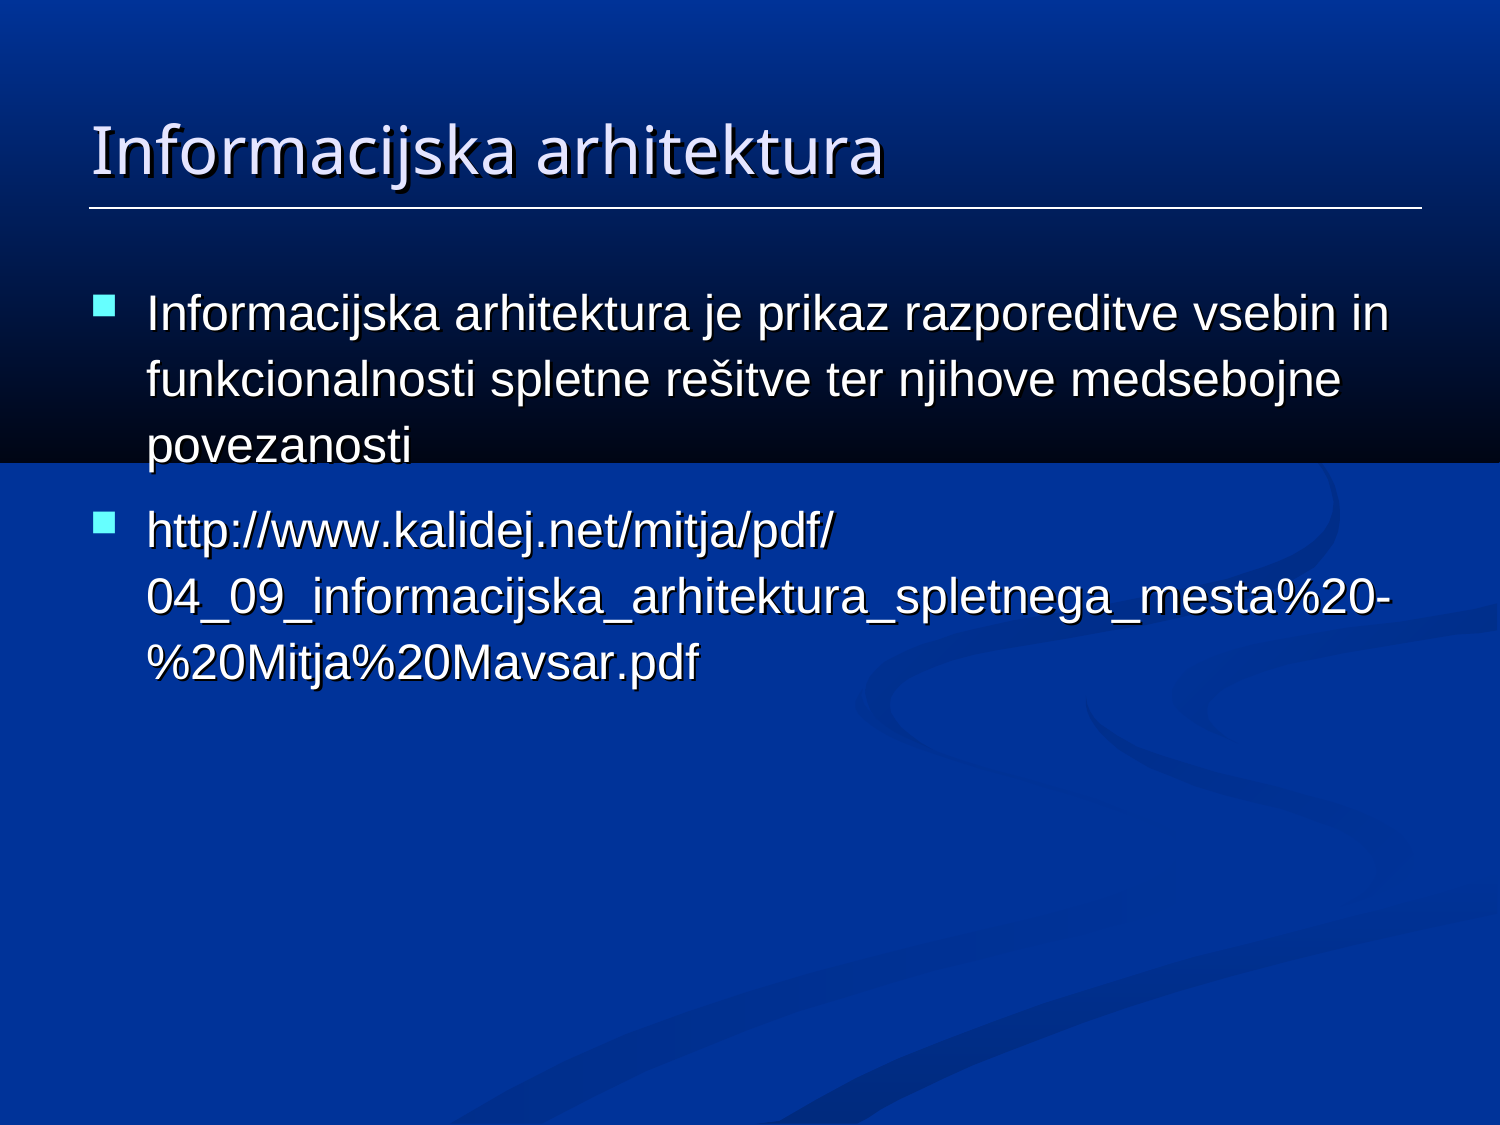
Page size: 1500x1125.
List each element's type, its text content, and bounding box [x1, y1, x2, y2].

text_box Informacijska arhitektura [76, 54, 1459, 242]
list Informacijska arhitektura je prikaz razporeditve vsebin in funkcionalnosti spletne rešitve ter njihove medsebojne povezanosti http://www.kalidej.net/mitja/pdf/04_09_informacijska_arhitektura_spletnega_mesta%20-%20Mitja%20Mavsar.pdf [75, 267, 1436, 965]
